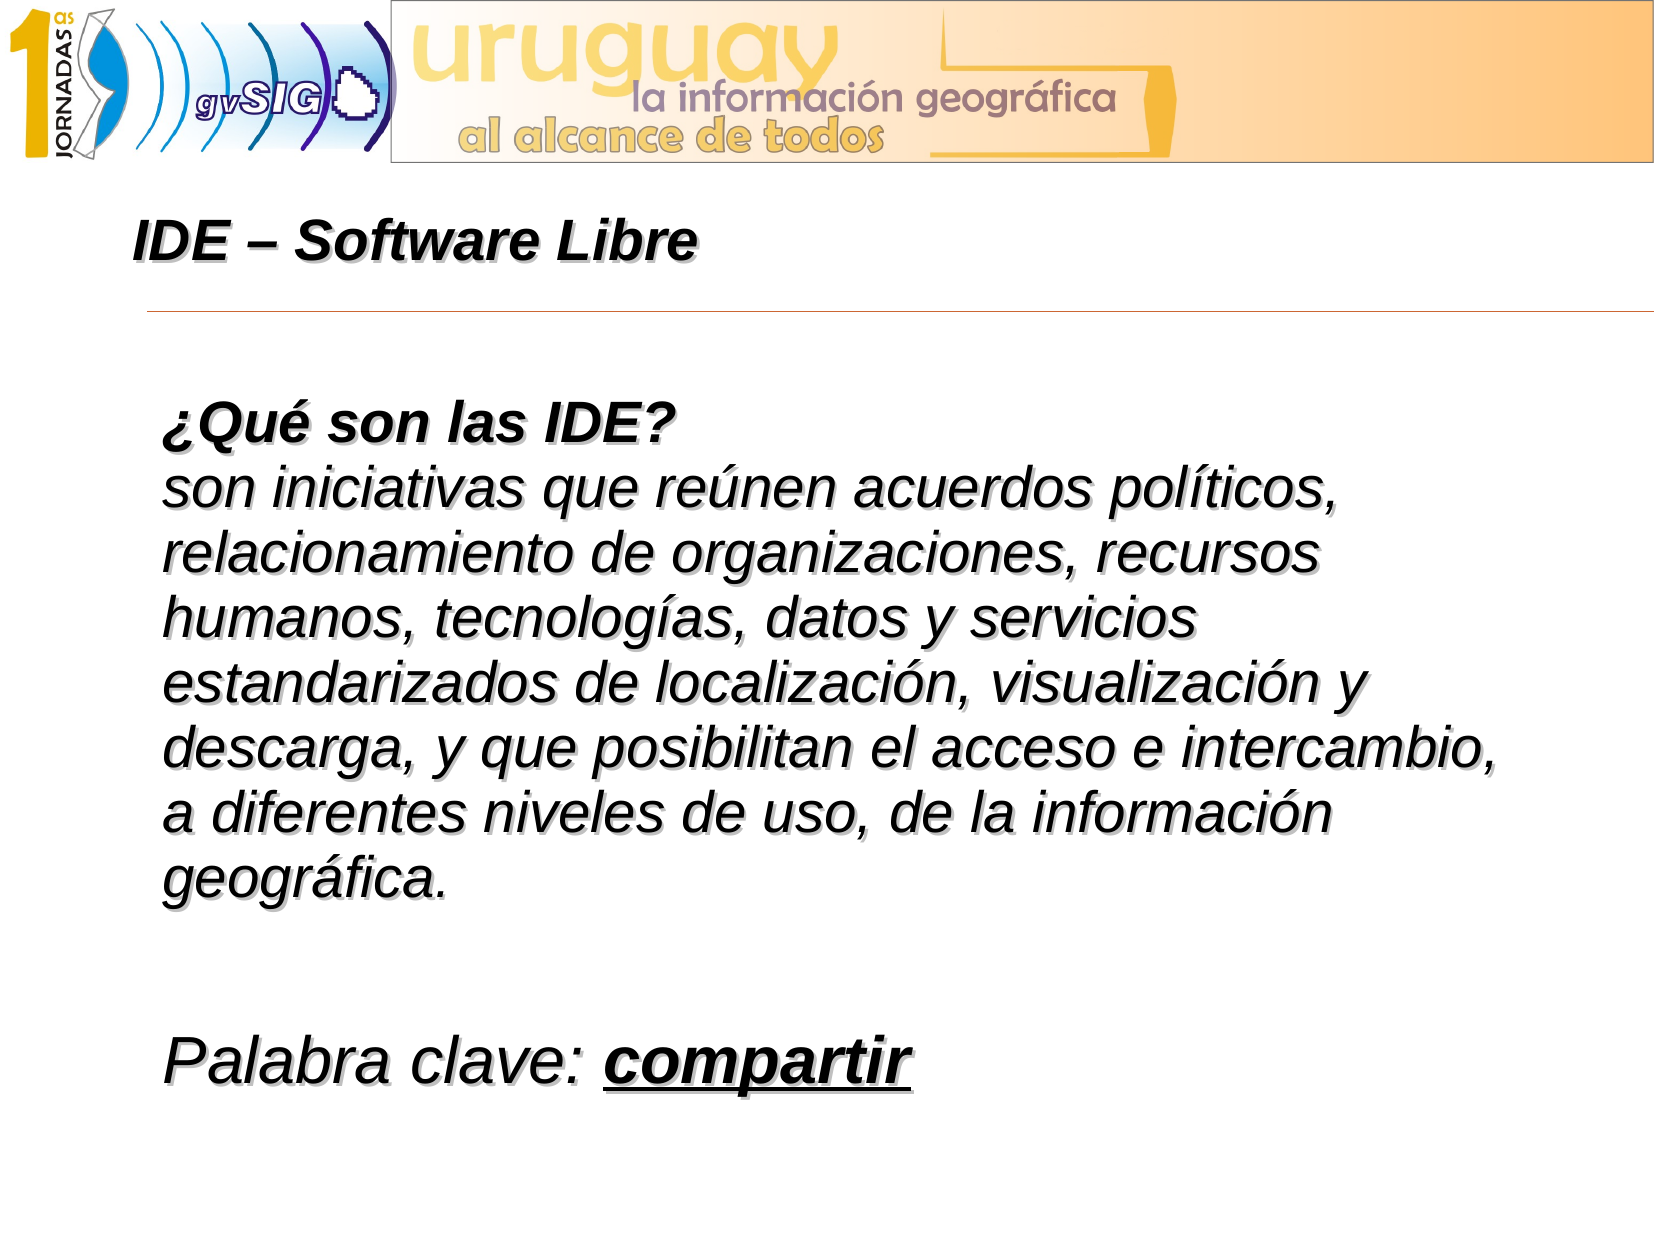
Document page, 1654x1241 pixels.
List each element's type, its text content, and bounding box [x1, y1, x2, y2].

text_box ¿Qué son las IDE? son iniciativas que reúnen acuerdos políticos, relacionamiento de organizaciones, recursos humanos, tecnologías, datos y servicios estandarizados de localización, visualización y descarga, y que posibilitan el acceso e intercambio, a diferentes niveles de uso, de la información geográfica. [147, 382, 1536, 916]
text_box IDE – Software Libre [118, 200, 975, 291]
text_box Palabra clave: compartir [147, 1015, 1536, 1106]
picture [0, 6, 1181, 163]
